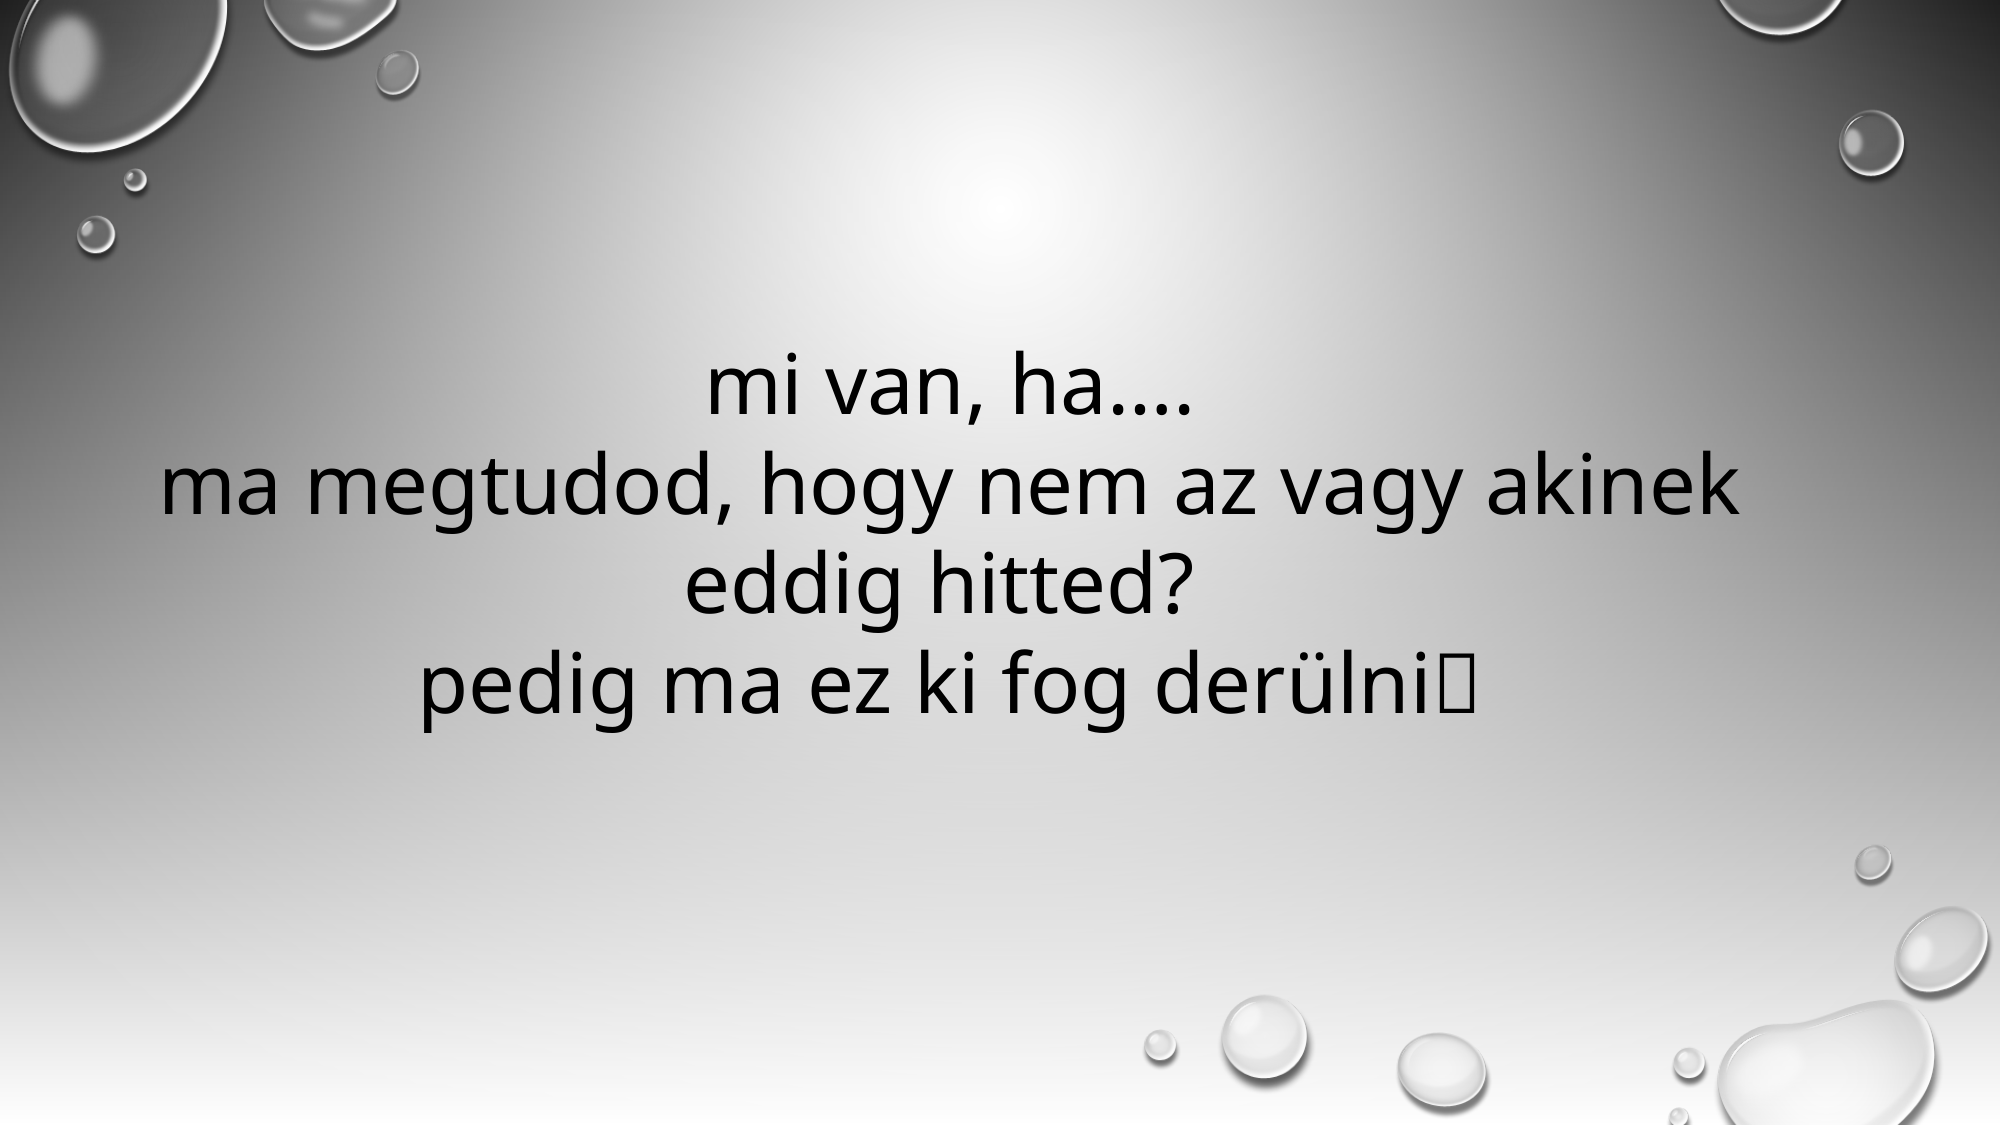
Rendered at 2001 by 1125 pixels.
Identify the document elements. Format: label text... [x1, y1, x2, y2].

picture [0, 0, 2000, 1125]
text_box mi van, ha…. ma megtudod, hogy nem az vagy akinek eddig hitted? pedig ma ez ki fog derülni [129, 323, 1771, 739]
